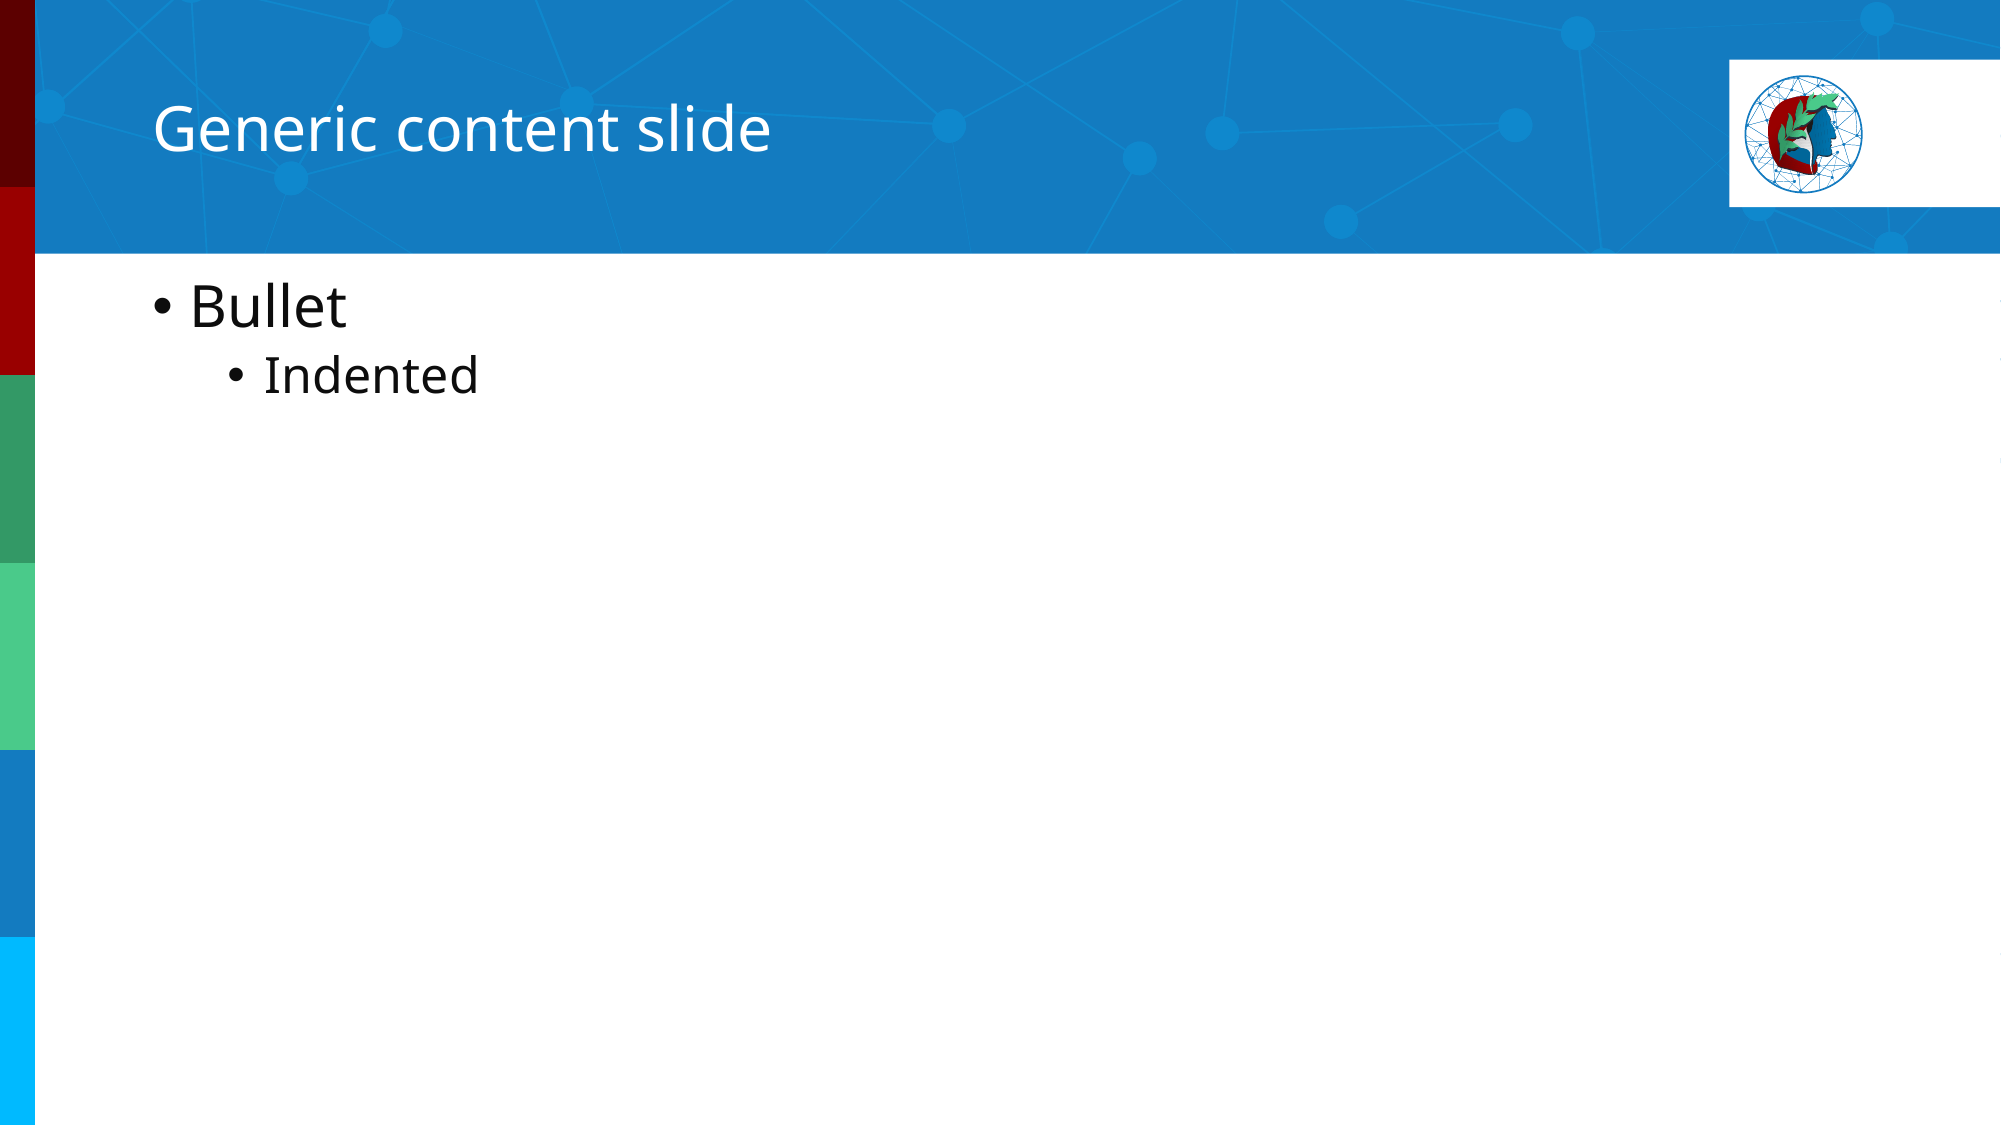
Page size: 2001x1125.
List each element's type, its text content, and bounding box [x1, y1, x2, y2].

list Bullet Indented [137, 269, 1863, 1014]
title Generic content slide [137, 22, 1708, 240]
